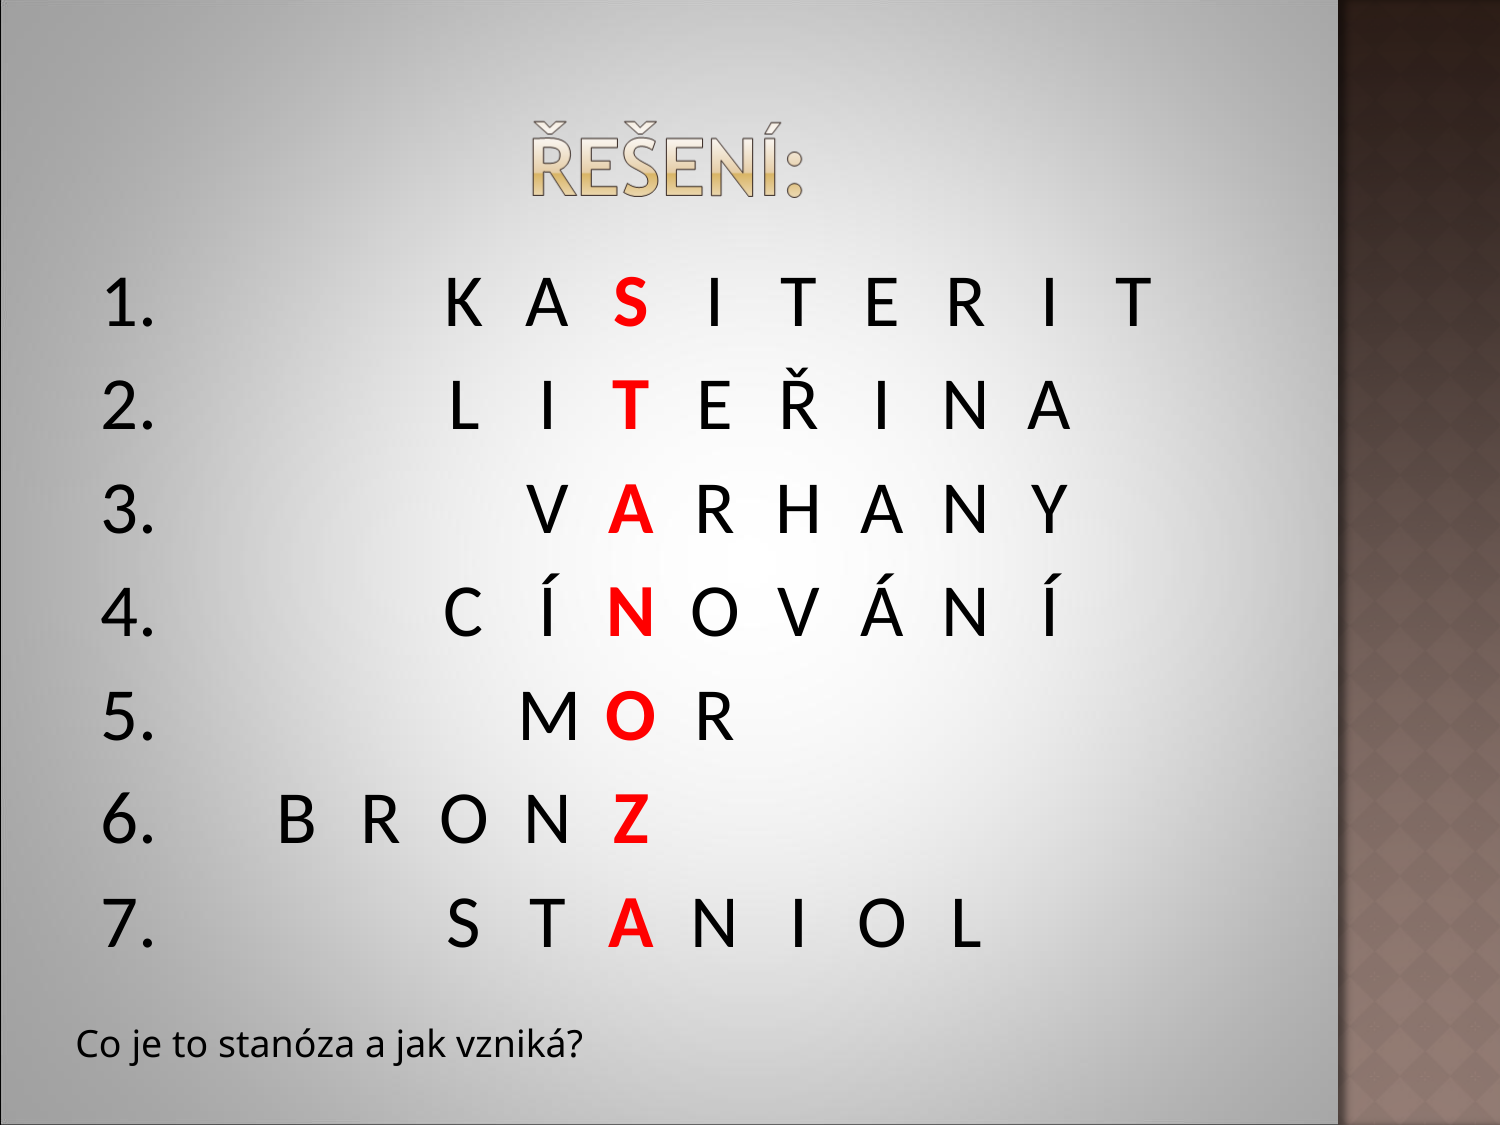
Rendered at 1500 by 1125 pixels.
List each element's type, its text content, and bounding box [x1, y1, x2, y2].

table_cell E [673, 341, 757, 445]
table_cell O [840, 859, 924, 962]
table_header T [1091, 238, 1175, 341]
table_cell T [506, 859, 589, 962]
table_cell S [422, 859, 506, 962]
table_cell [422, 445, 506, 548]
table_cell [924, 755, 1008, 859]
table_cell [171, 341, 255, 445]
table_cell [840, 652, 924, 755]
table_cell Í [1008, 548, 1091, 652]
table_cell [757, 755, 840, 859]
table_header S [589, 238, 673, 341]
table_cell N [589, 548, 673, 652]
table_cell [255, 652, 339, 755]
table_cell O [422, 755, 506, 859]
table_cell Á [840, 548, 924, 652]
table_cell [924, 652, 1008, 755]
table_cell B [255, 755, 339, 859]
table_cell A [840, 445, 924, 548]
table_cell H [757, 445, 840, 548]
table_cell N [673, 859, 757, 962]
table_cell M [506, 652, 589, 755]
table_cell 7. [88, 859, 171, 962]
table_cell O [589, 652, 673, 755]
table_cell [673, 755, 757, 859]
table_cell [339, 445, 422, 548]
table_cell [255, 445, 339, 548]
table_cell 3. [88, 445, 171, 548]
table_header T [757, 238, 840, 341]
table_cell [1091, 652, 1175, 755]
table_cell R [673, 652, 757, 755]
table_cell N [506, 755, 589, 859]
table_cell 5. [88, 652, 171, 755]
table_cell [1091, 341, 1175, 445]
table_header R [924, 238, 1008, 341]
table_cell [1091, 548, 1175, 652]
picture [0, 0, 1500, 1125]
table_cell L [924, 859, 1008, 962]
table_cell [339, 341, 422, 445]
table_cell [1008, 652, 1091, 755]
table_cell [255, 548, 339, 652]
table_cell Z [589, 755, 673, 859]
table_cell [171, 755, 255, 859]
table_cell I [757, 859, 840, 962]
table_cell [840, 755, 924, 859]
table_cell [171, 859, 255, 962]
table_header I [673, 238, 757, 341]
table_cell [757, 652, 840, 755]
table_cell [255, 341, 339, 445]
table_cell I [840, 341, 924, 445]
table_cell [171, 548, 255, 652]
text_box Co je to stanóza a jak vzniká? [60, 1012, 599, 1073]
table_header A [506, 238, 589, 341]
table_cell 4. [88, 548, 171, 652]
table_cell [255, 859, 339, 962]
table_header [339, 238, 422, 341]
table_header [171, 238, 255, 341]
table_header [255, 238, 339, 341]
table_cell A [589, 445, 673, 548]
table_cell C [422, 548, 506, 652]
table_cell R [673, 445, 757, 548]
table_header 1. [88, 238, 171, 341]
table_cell N [924, 445, 1008, 548]
table_cell [339, 652, 422, 755]
table_header I [1008, 238, 1091, 341]
text_box [73, 52, 1265, 215]
table_cell O [673, 548, 757, 652]
table_cell Í [506, 548, 589, 652]
table_cell [1091, 445, 1175, 548]
table_header K [422, 238, 506, 341]
table_cell [339, 548, 422, 652]
table_cell Y [1008, 445, 1091, 548]
table_cell [1091, 755, 1175, 859]
table_cell 6. [88, 755, 171, 859]
table_cell I [506, 341, 589, 445]
table_cell [1008, 755, 1091, 859]
table_cell [1091, 859, 1175, 962]
table_cell Ř [757, 341, 840, 445]
table_cell [339, 859, 422, 962]
table_cell R [339, 755, 422, 859]
table_header E [840, 238, 924, 341]
table_cell T [589, 341, 673, 445]
table_cell [171, 652, 255, 755]
table_cell A [589, 859, 673, 962]
table_cell L [422, 341, 506, 445]
table_cell V [757, 548, 840, 652]
table_cell 2. [88, 341, 171, 445]
table_cell V [506, 445, 589, 548]
table_cell [422, 652, 506, 755]
table_cell A [1008, 341, 1091, 445]
table_cell N [924, 341, 1008, 445]
table_cell [1008, 859, 1091, 962]
table_cell N [924, 548, 1008, 652]
table_cell [171, 445, 255, 548]
